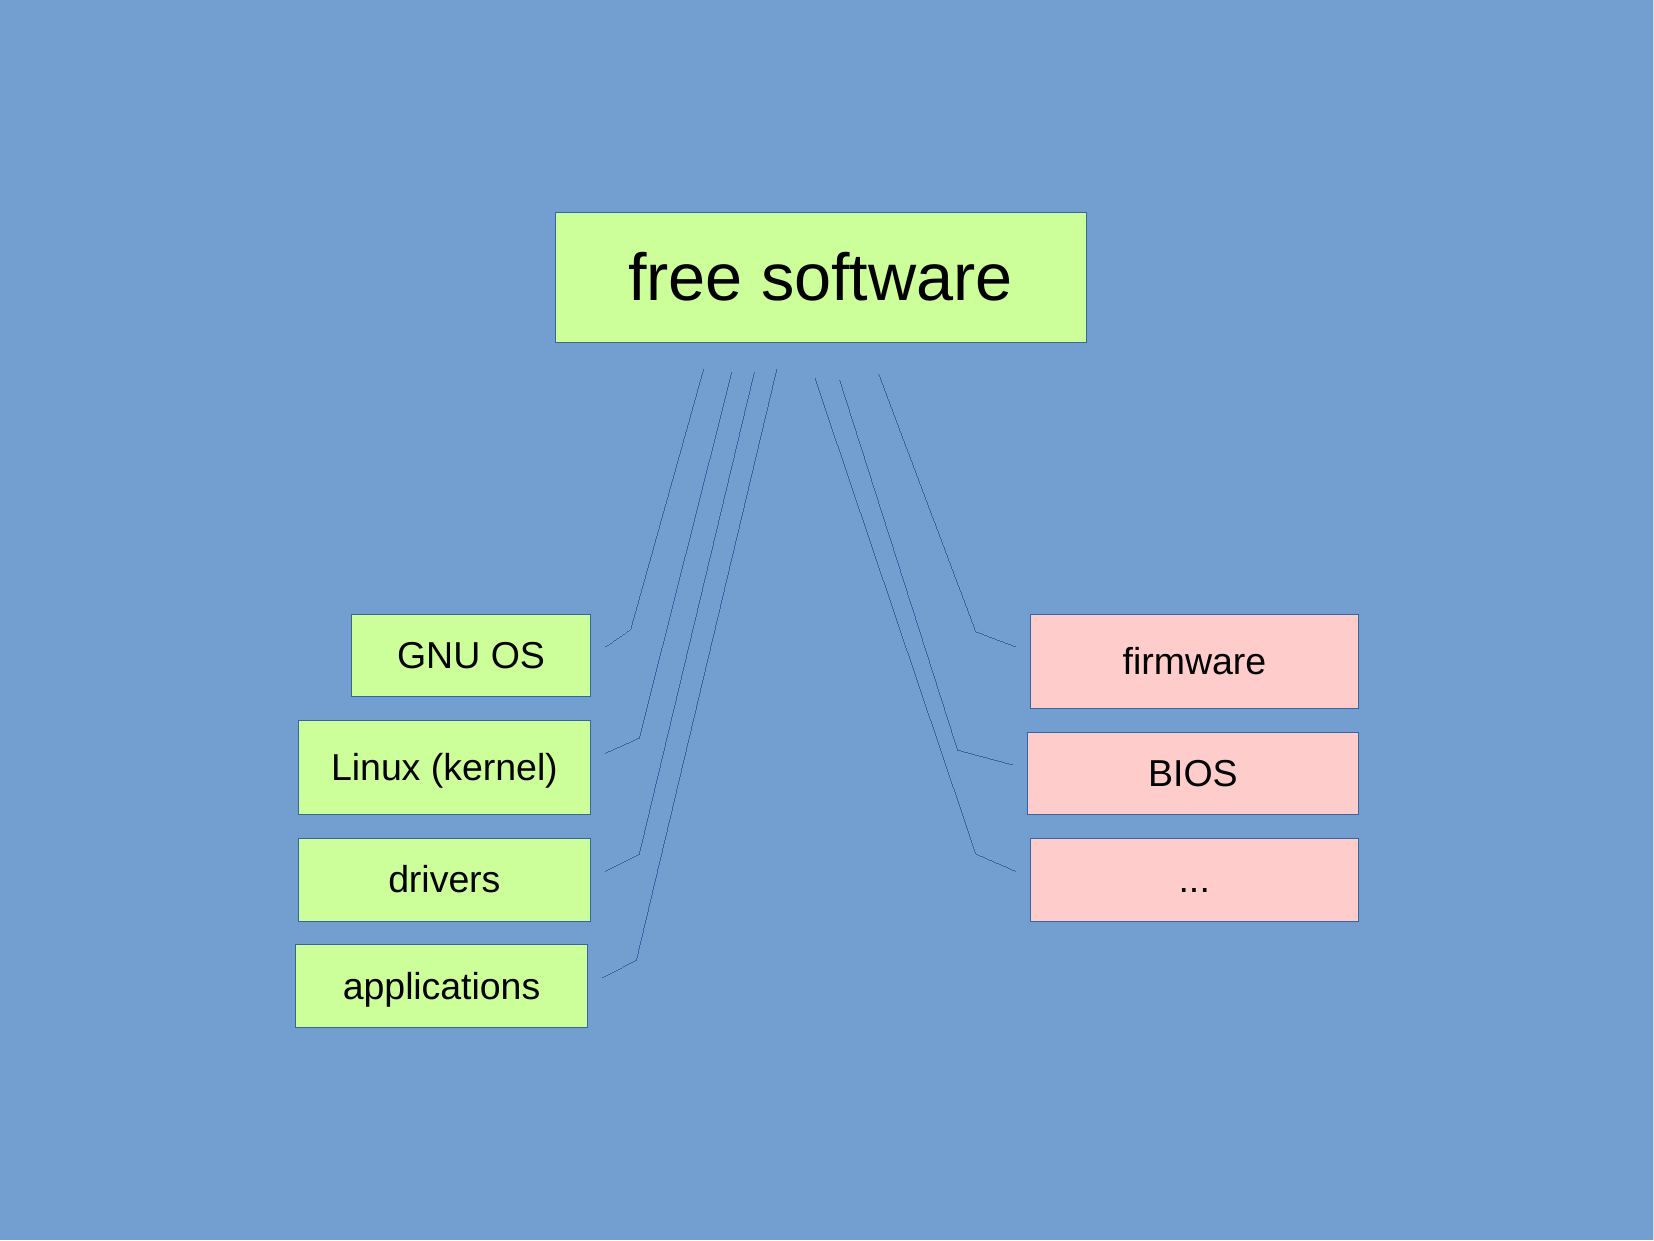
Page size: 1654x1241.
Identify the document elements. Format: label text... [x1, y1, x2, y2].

text_box Linux (kernel) [298, 720, 591, 815]
text_box free software [555, 212, 1087, 343]
text_box applications [295, 945, 588, 1028]
text_box GNU OS [352, 614, 591, 697]
text_box firmware [1031, 614, 1358, 709]
text_box ... [1031, 839, 1358, 921]
text_box BIOS [1028, 732, 1358, 815]
text_box drivers [298, 839, 591, 921]
